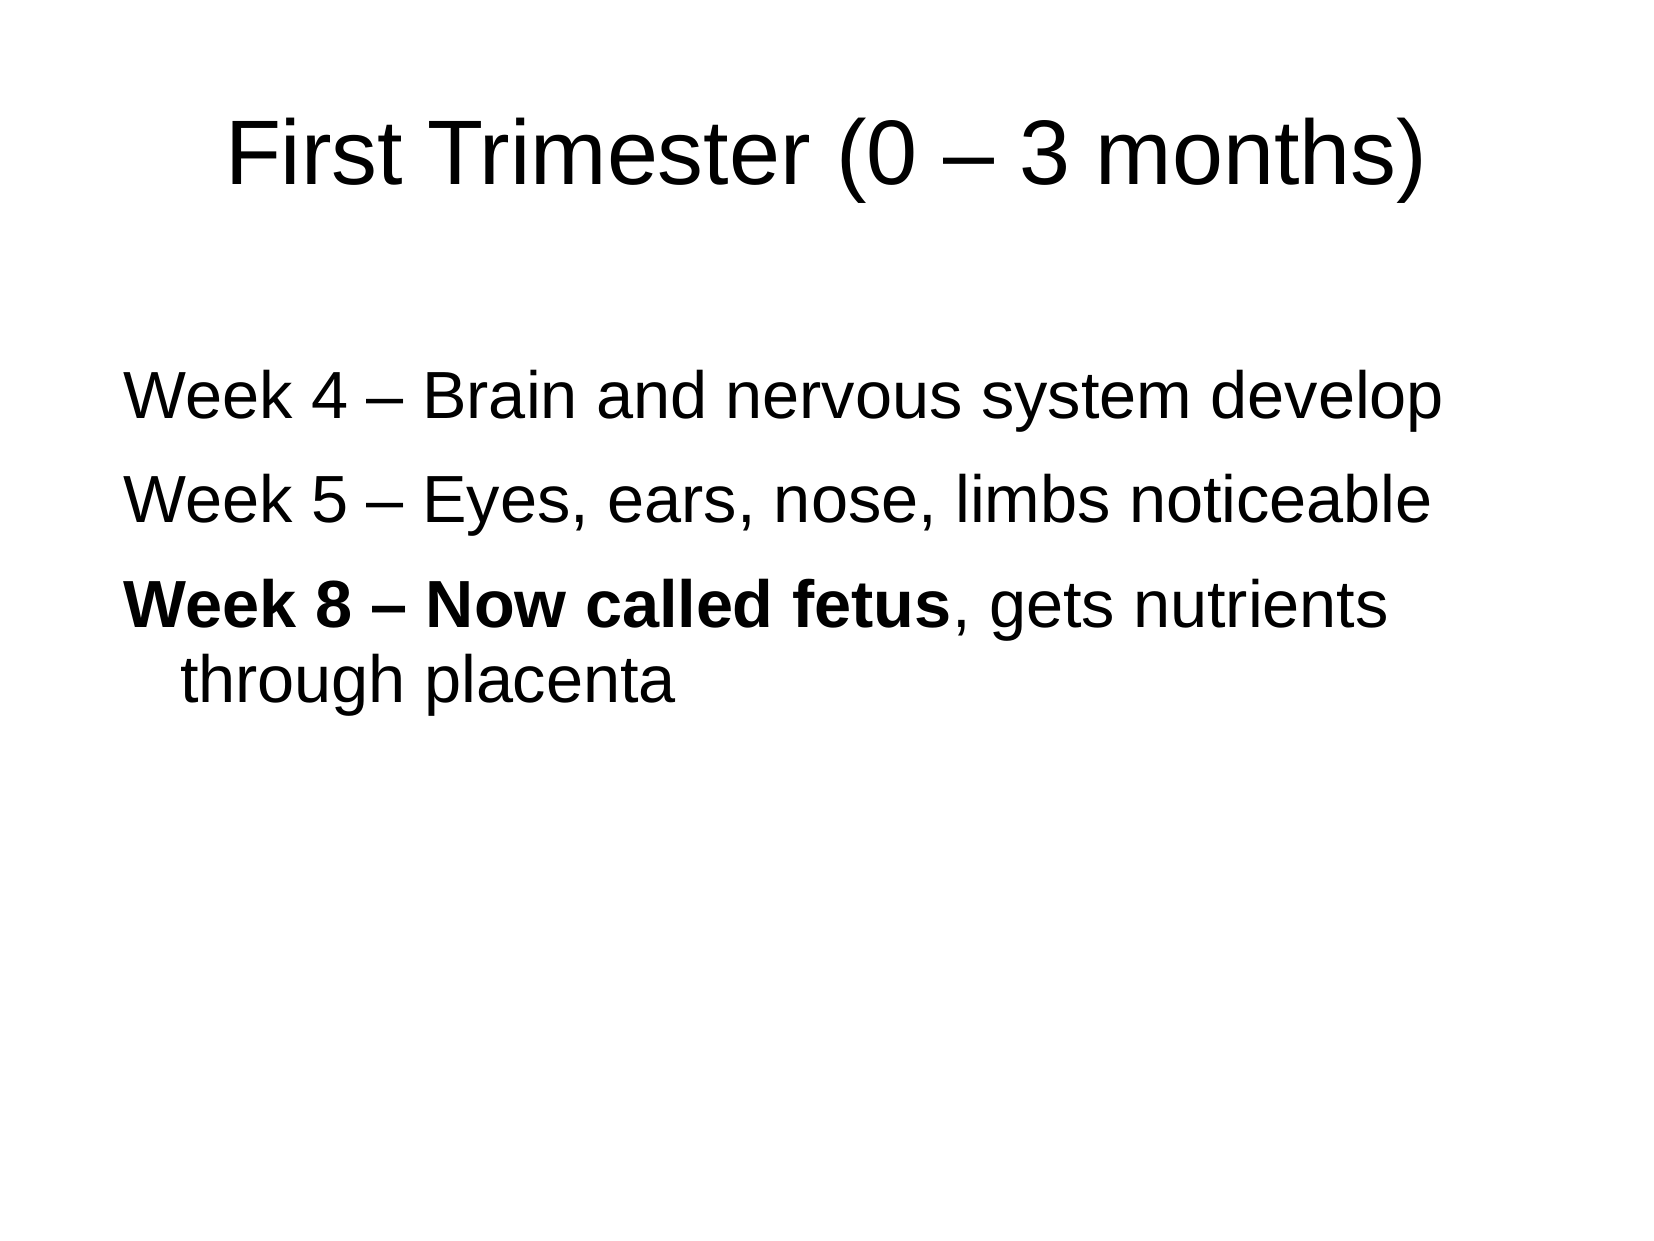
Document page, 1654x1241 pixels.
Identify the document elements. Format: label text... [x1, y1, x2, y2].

title First Trimester (0 – 3 months) [82, 49, 1571, 257]
list Week 4 – Brain and nervous system develop Week 5 – Eyes, ears, nose, limbs noticeable Week 8 – Now called fetus, gets nutrients through placenta [124, 358, 1530, 1088]
